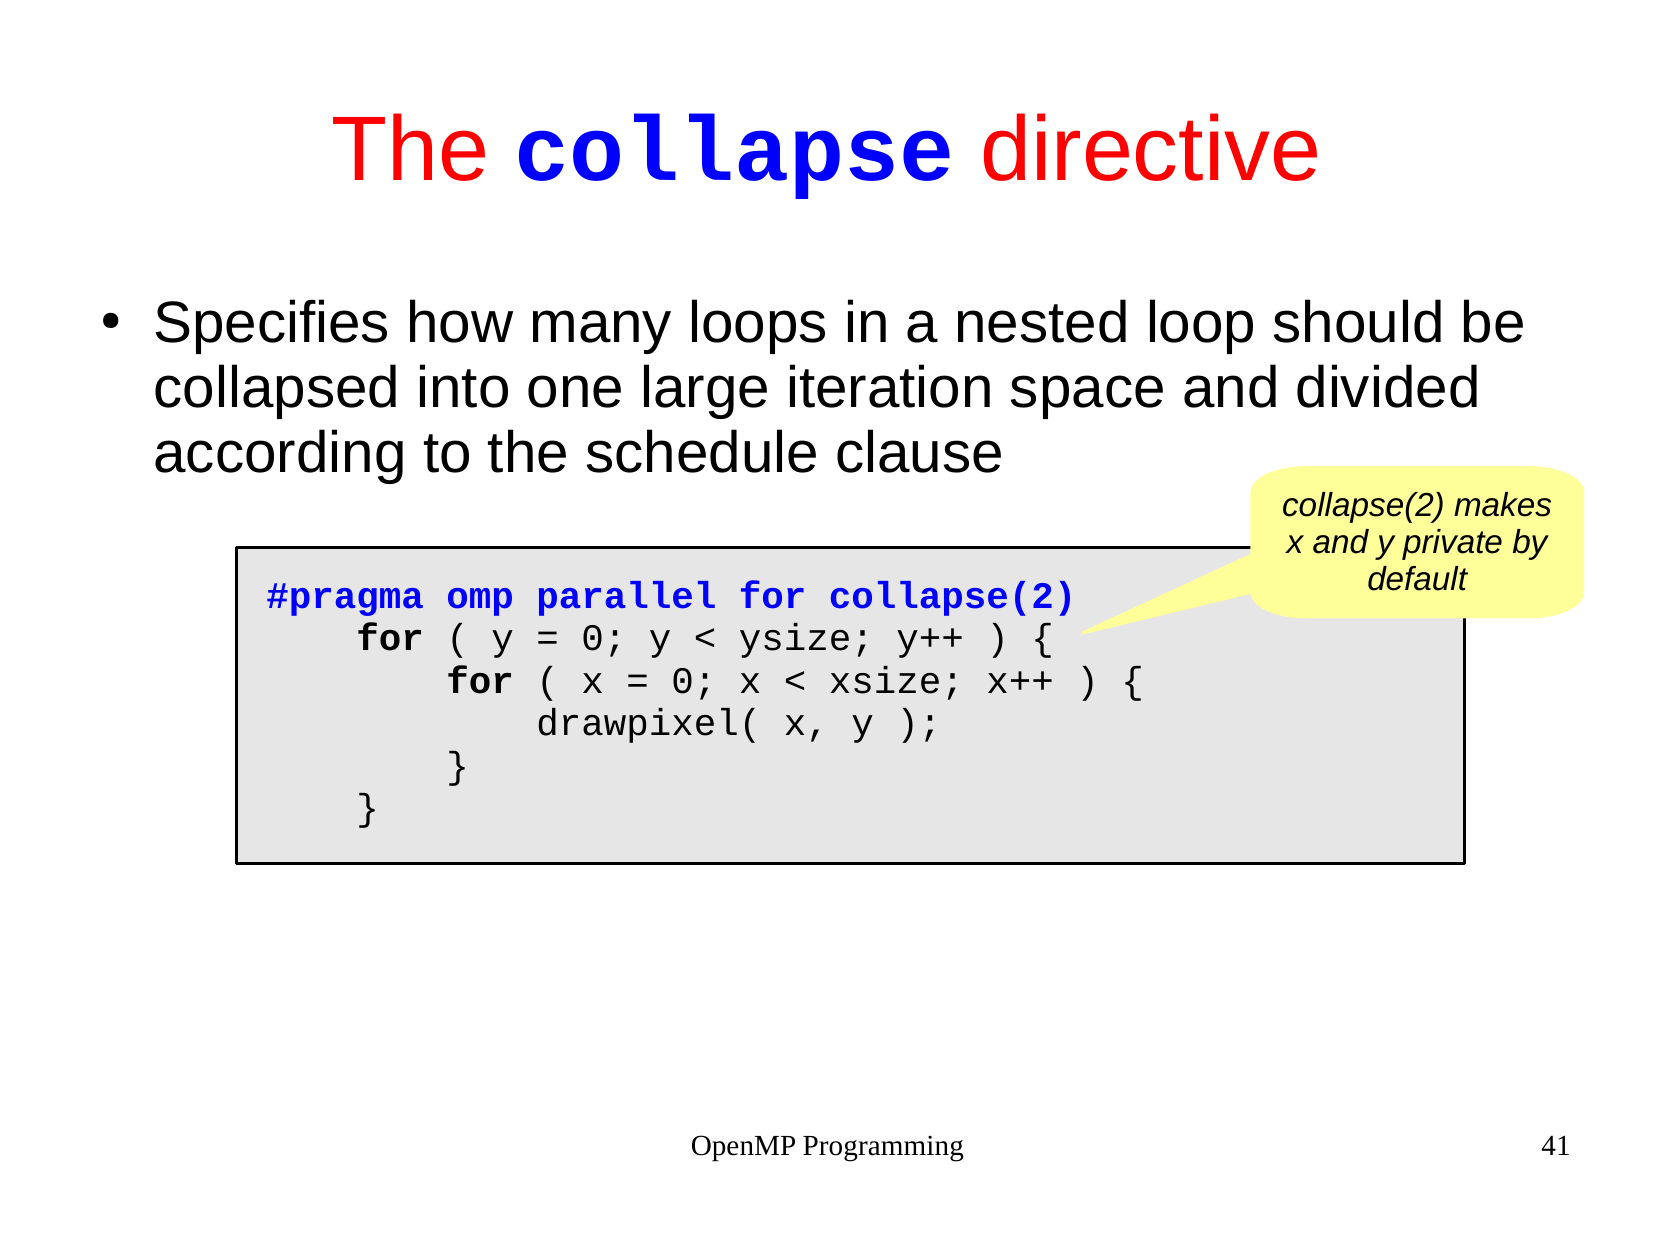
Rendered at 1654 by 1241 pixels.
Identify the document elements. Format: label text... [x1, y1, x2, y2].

list Specifies how many loops in a nested loop should be collapsed into one large iteration space and divided according to the schedule clause [82, 290, 1571, 1109]
text_box #pragma omp parallel for collapse(2) for ( y = 0; y < ysize; y++ ) { for ( x = 0; x < xsize; x++ ) { drawpixel( x, y ); } } [236, 547, 1465, 864]
text_box [328, 747, 1557, 818]
text_box collapse(2) makes x and y private by default [1082, 467, 1583, 633]
title The collapse directive [82, 49, 1571, 257]
